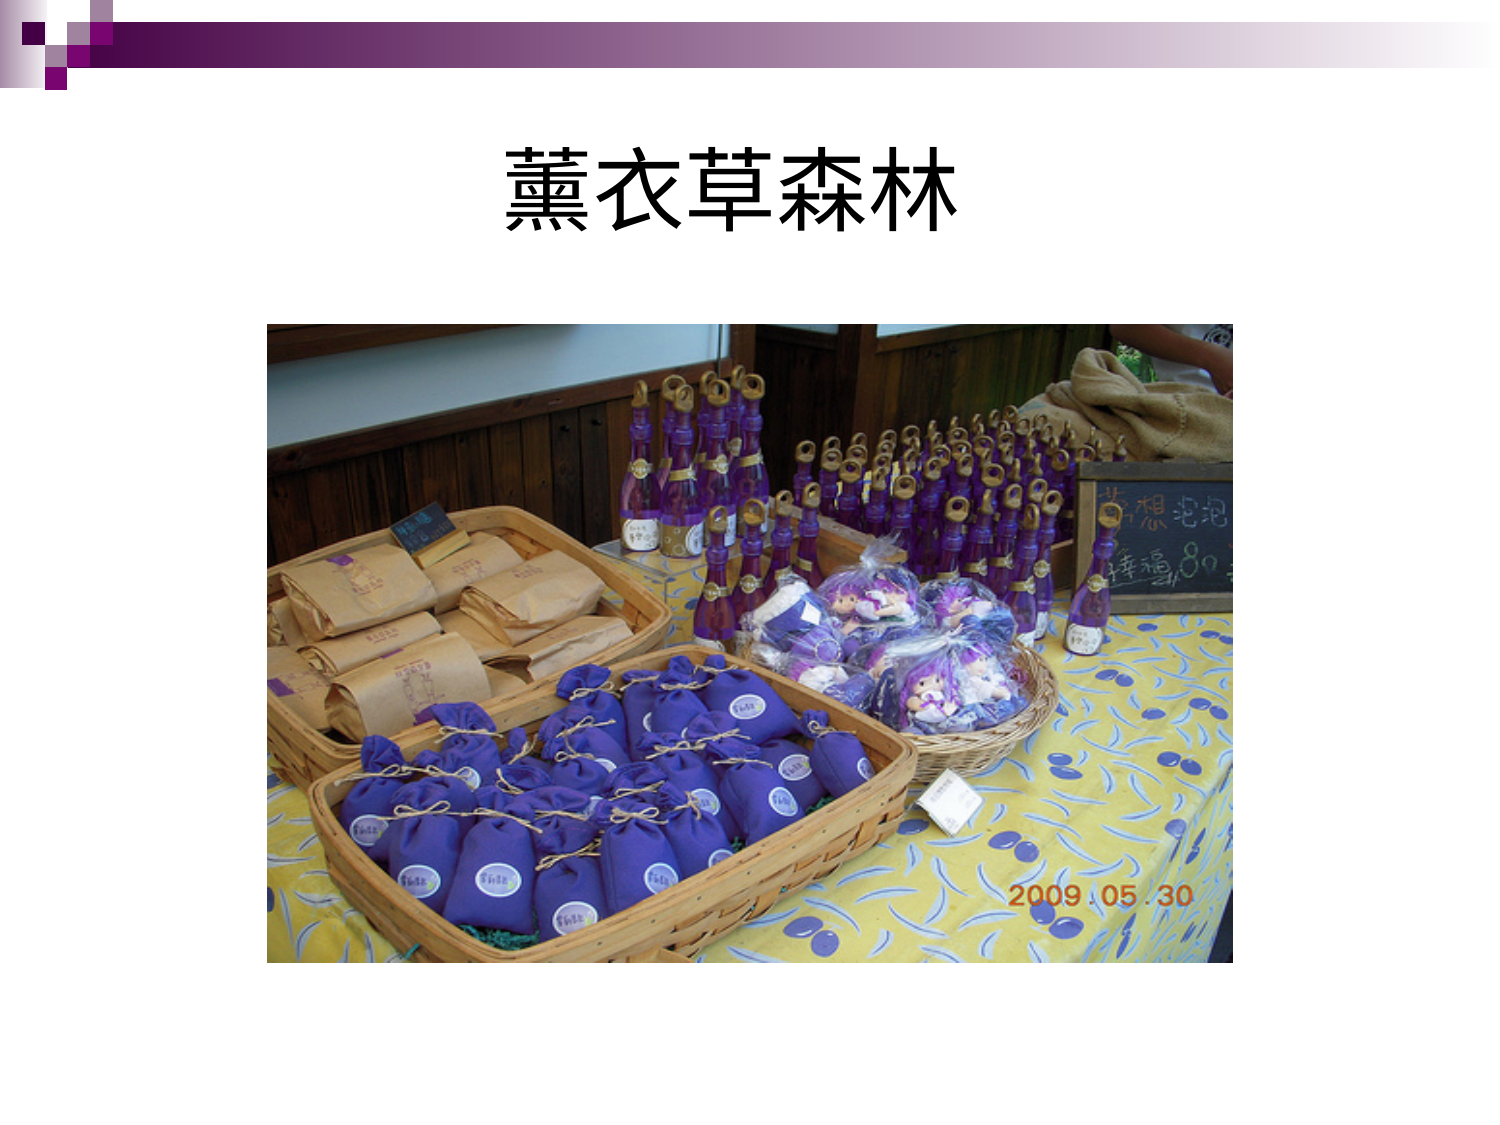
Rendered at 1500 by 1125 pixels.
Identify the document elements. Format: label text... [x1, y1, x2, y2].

picture [267, 324, 1233, 963]
title 薰衣草森林 [75, 75, 1426, 300]
